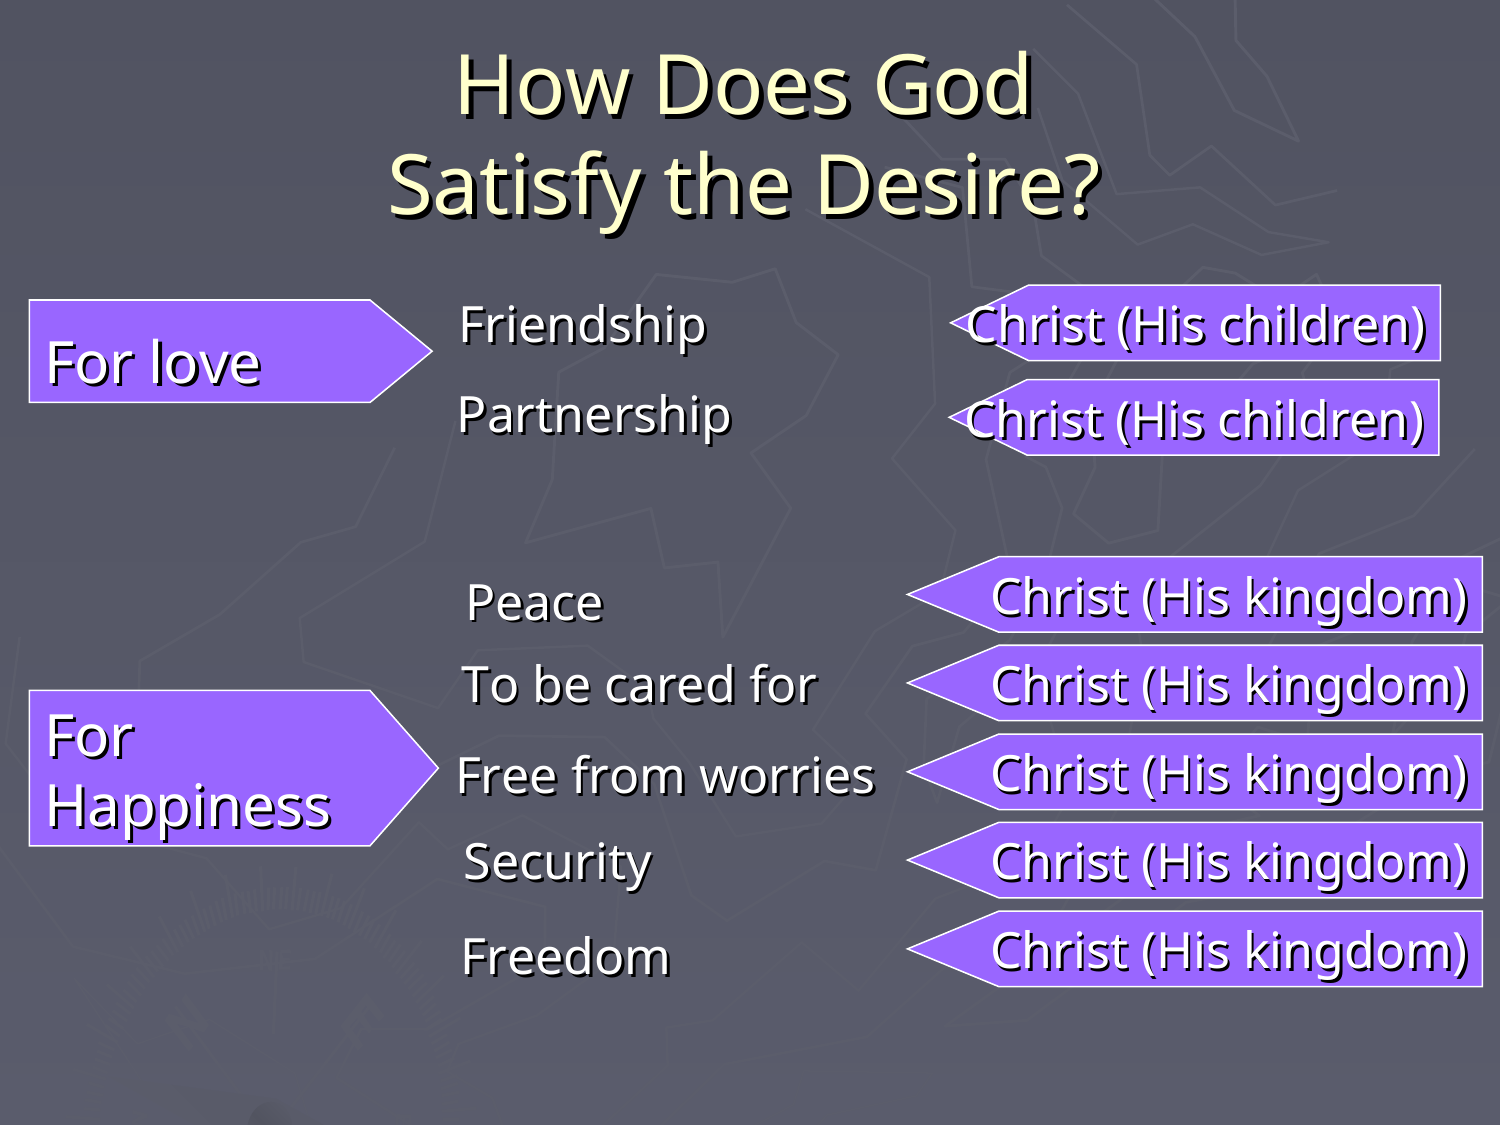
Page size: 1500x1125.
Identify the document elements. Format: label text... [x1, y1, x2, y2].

text_box Security [449, 822, 667, 898]
text_box Christ (His kingdom) [907, 734, 1483, 810]
text_box Friendship [443, 284, 723, 361]
text_box Freedom [446, 916, 687, 993]
text_box To be cared for [446, 645, 833, 721]
text_box Christ (His kingdom) [907, 911, 1483, 987]
text_box Peace [450, 562, 619, 638]
text_box For love [29, 299, 433, 403]
text_box Christ (His kingdom) [907, 556, 1483, 633]
text_box Christ (His kingdom) [907, 645, 1483, 721]
title How Does God Satisfy the Desire? [43, 23, 1445, 239]
text_box Christ (His kingdom) [907, 822, 1483, 898]
text_box Christ (His children) [974, 379, 1439, 456]
text_box For Happiness [29, 690, 439, 846]
text_box Christ (His children) [949, 406, 971, 427]
text_box Free from worries [440, 735, 891, 812]
text_box Partnership [442, 375, 748, 451]
text_box Christ (His children) [976, 285, 1441, 361]
